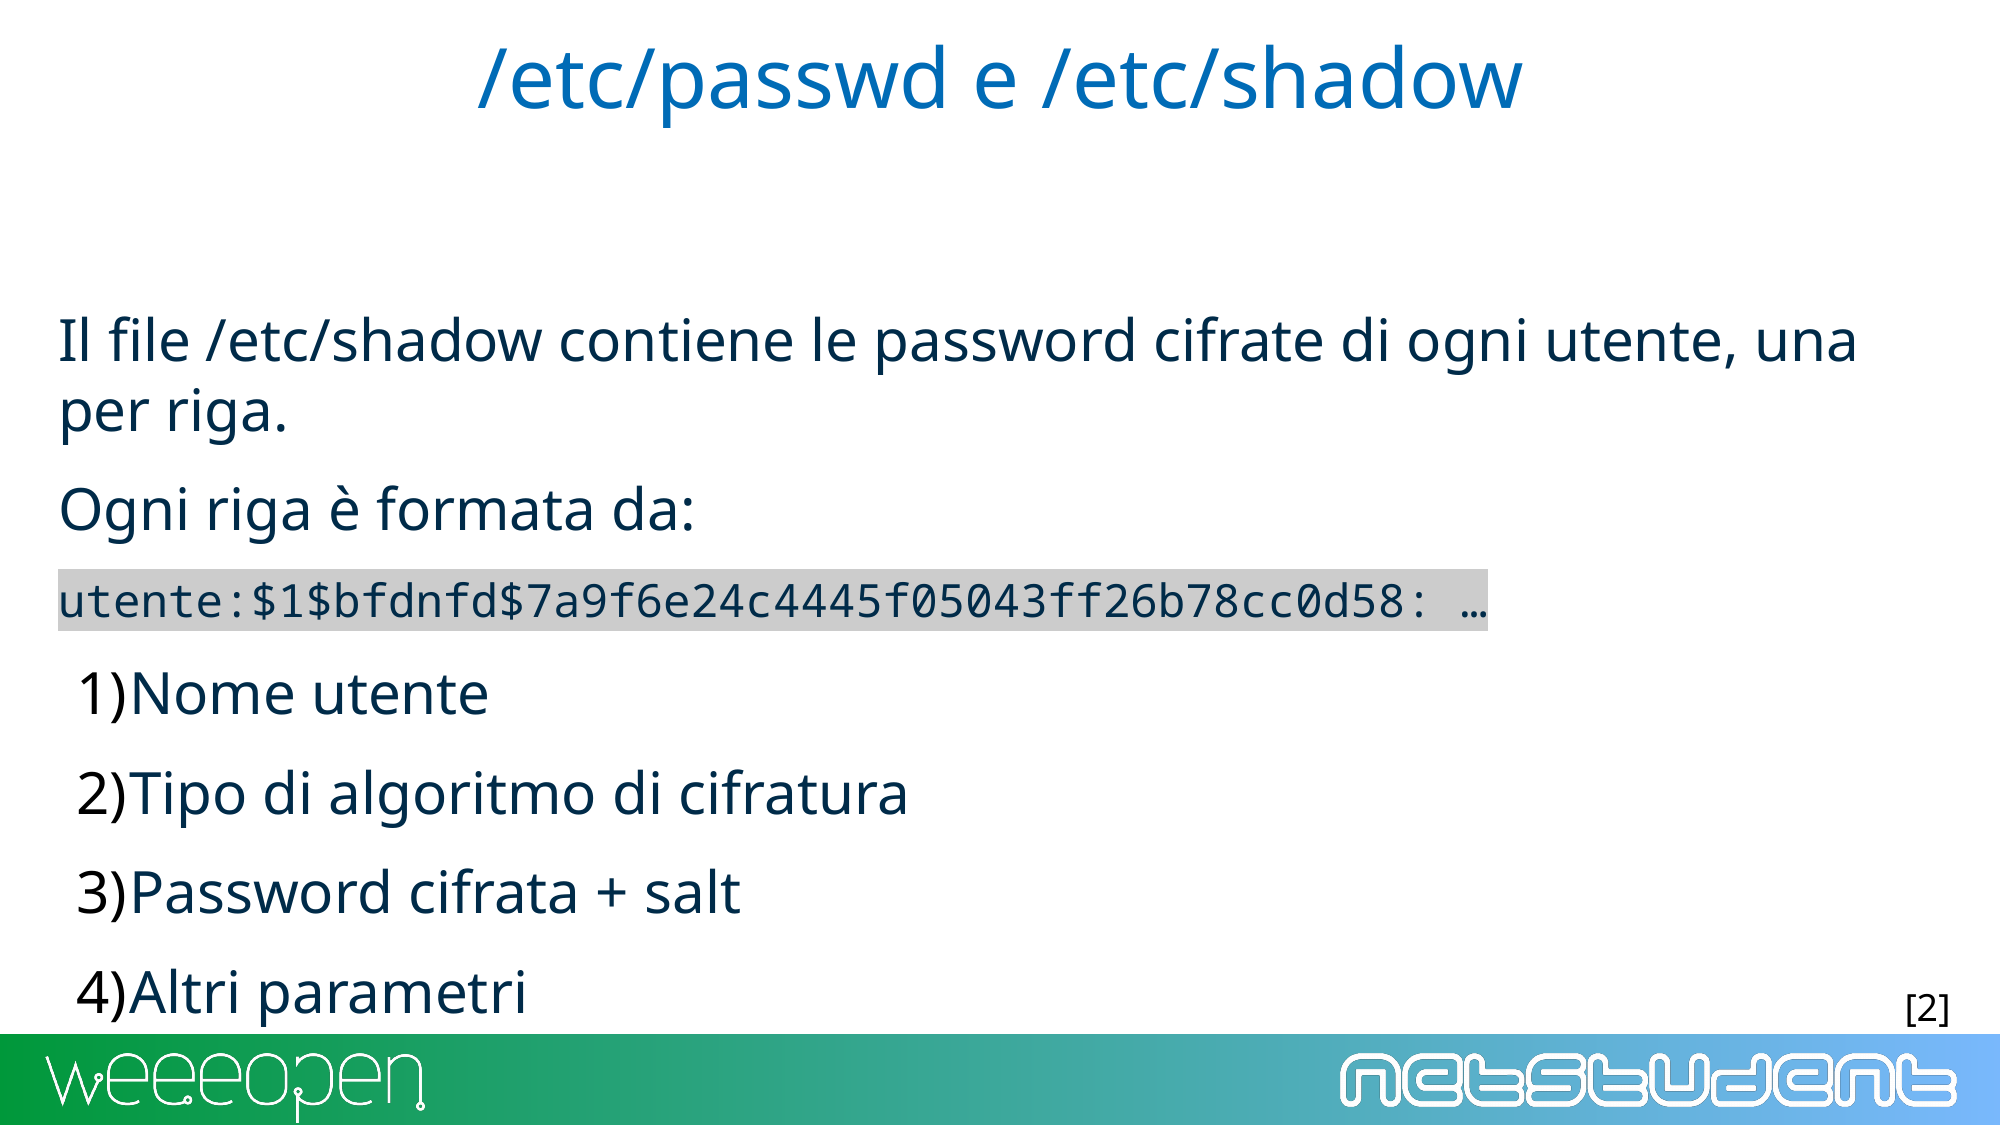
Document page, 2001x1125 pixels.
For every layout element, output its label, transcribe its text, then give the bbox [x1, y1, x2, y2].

text_box [2] [1889, 974, 2000, 1041]
list Il file /etc/shadow contiene le password cifrate di ogni utente, una per riga. Ogni riga è formata da: utente:$1$bfdnfd$7a9f6e24c4445f05043ff26b78cc0d58: … Nome utente Tipo di algoritmo di cifratura Password cifrata + salt Altri parametri [43, 295, 1959, 1010]
picture [1340, 1053, 1957, 1107]
title /etc/passwd e /etc/shadow [43, 29, 1959, 247]
picture [45, 1053, 425, 1123]
